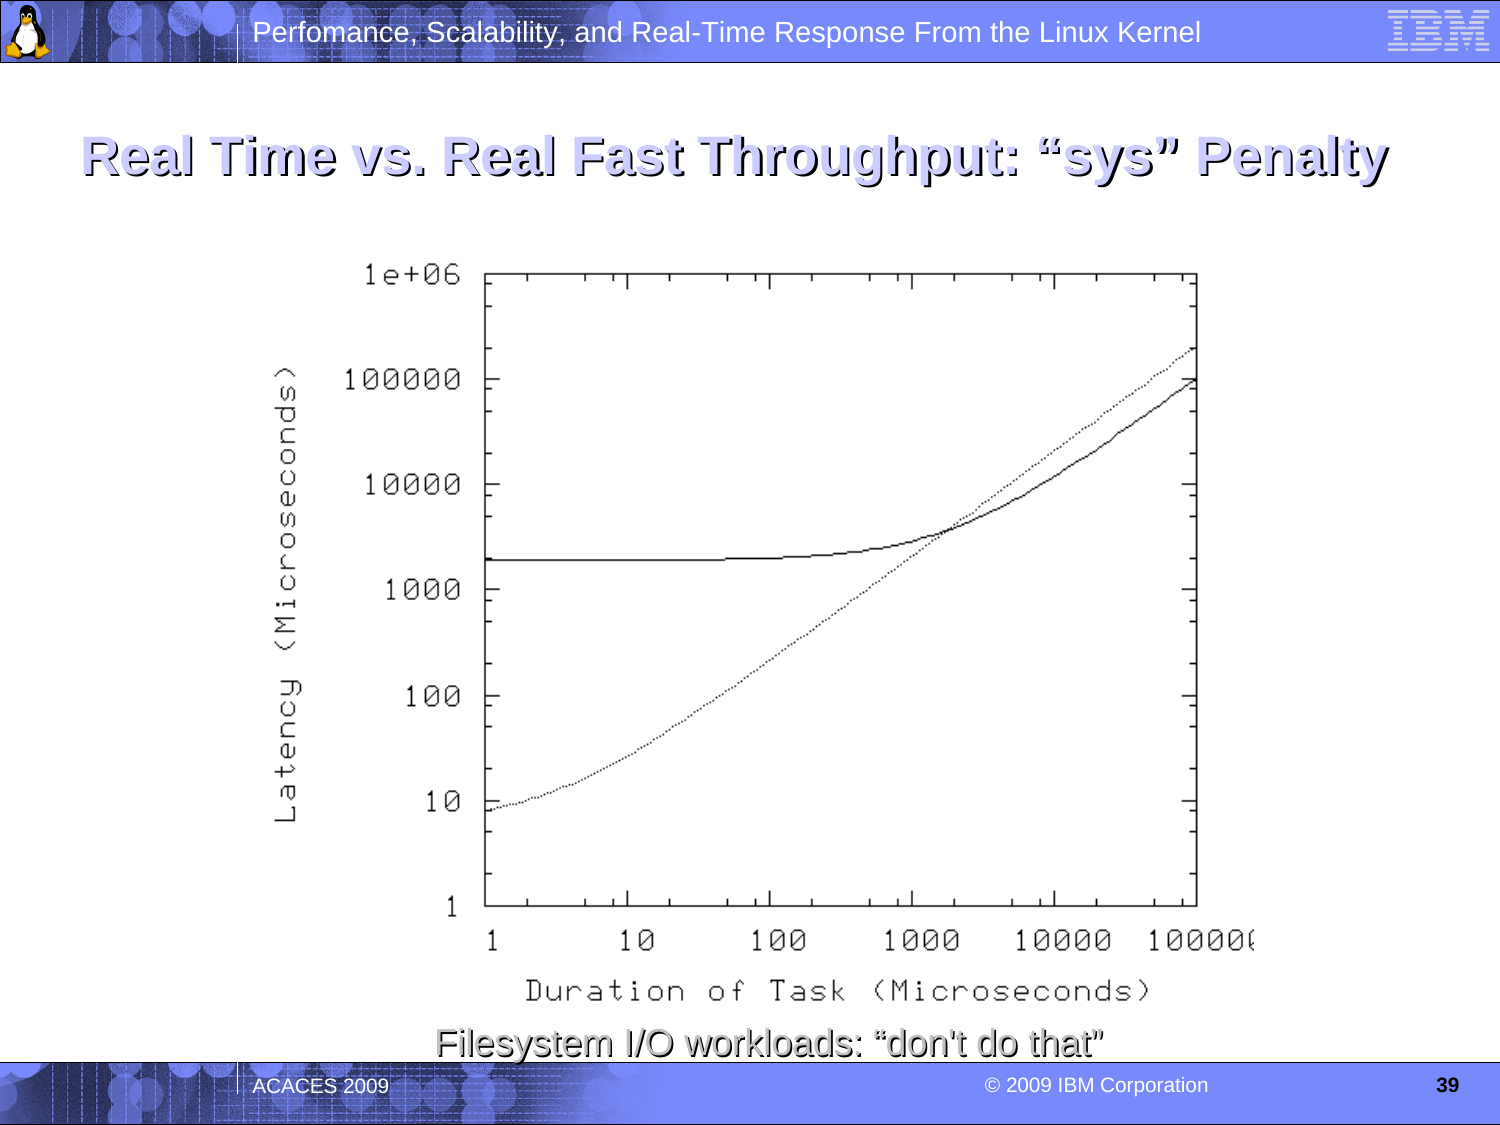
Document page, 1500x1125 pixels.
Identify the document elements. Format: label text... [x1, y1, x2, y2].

text_box Filesystem I/O workloads: “don't do that” [199, 1014, 1301, 1083]
picture [1031, 1083, 1037, 1091]
picture [1, 1, 1500, 62]
picture [357, 1083, 363, 1092]
picture [1136, 1083, 1142, 1091]
picture [1020, 1083, 1026, 1091]
picture [253, 233, 1254, 1009]
picture [1188, 1083, 1194, 1091]
title Real Time vs. Real Fast Throughput: “sys” Penalty [79, 124, 1433, 192]
picture [369, 1083, 375, 1092]
picture [1118, 1083, 1124, 1091]
picture [0, 1063, 1500, 1124]
picture [1148, 1083, 1154, 1091]
